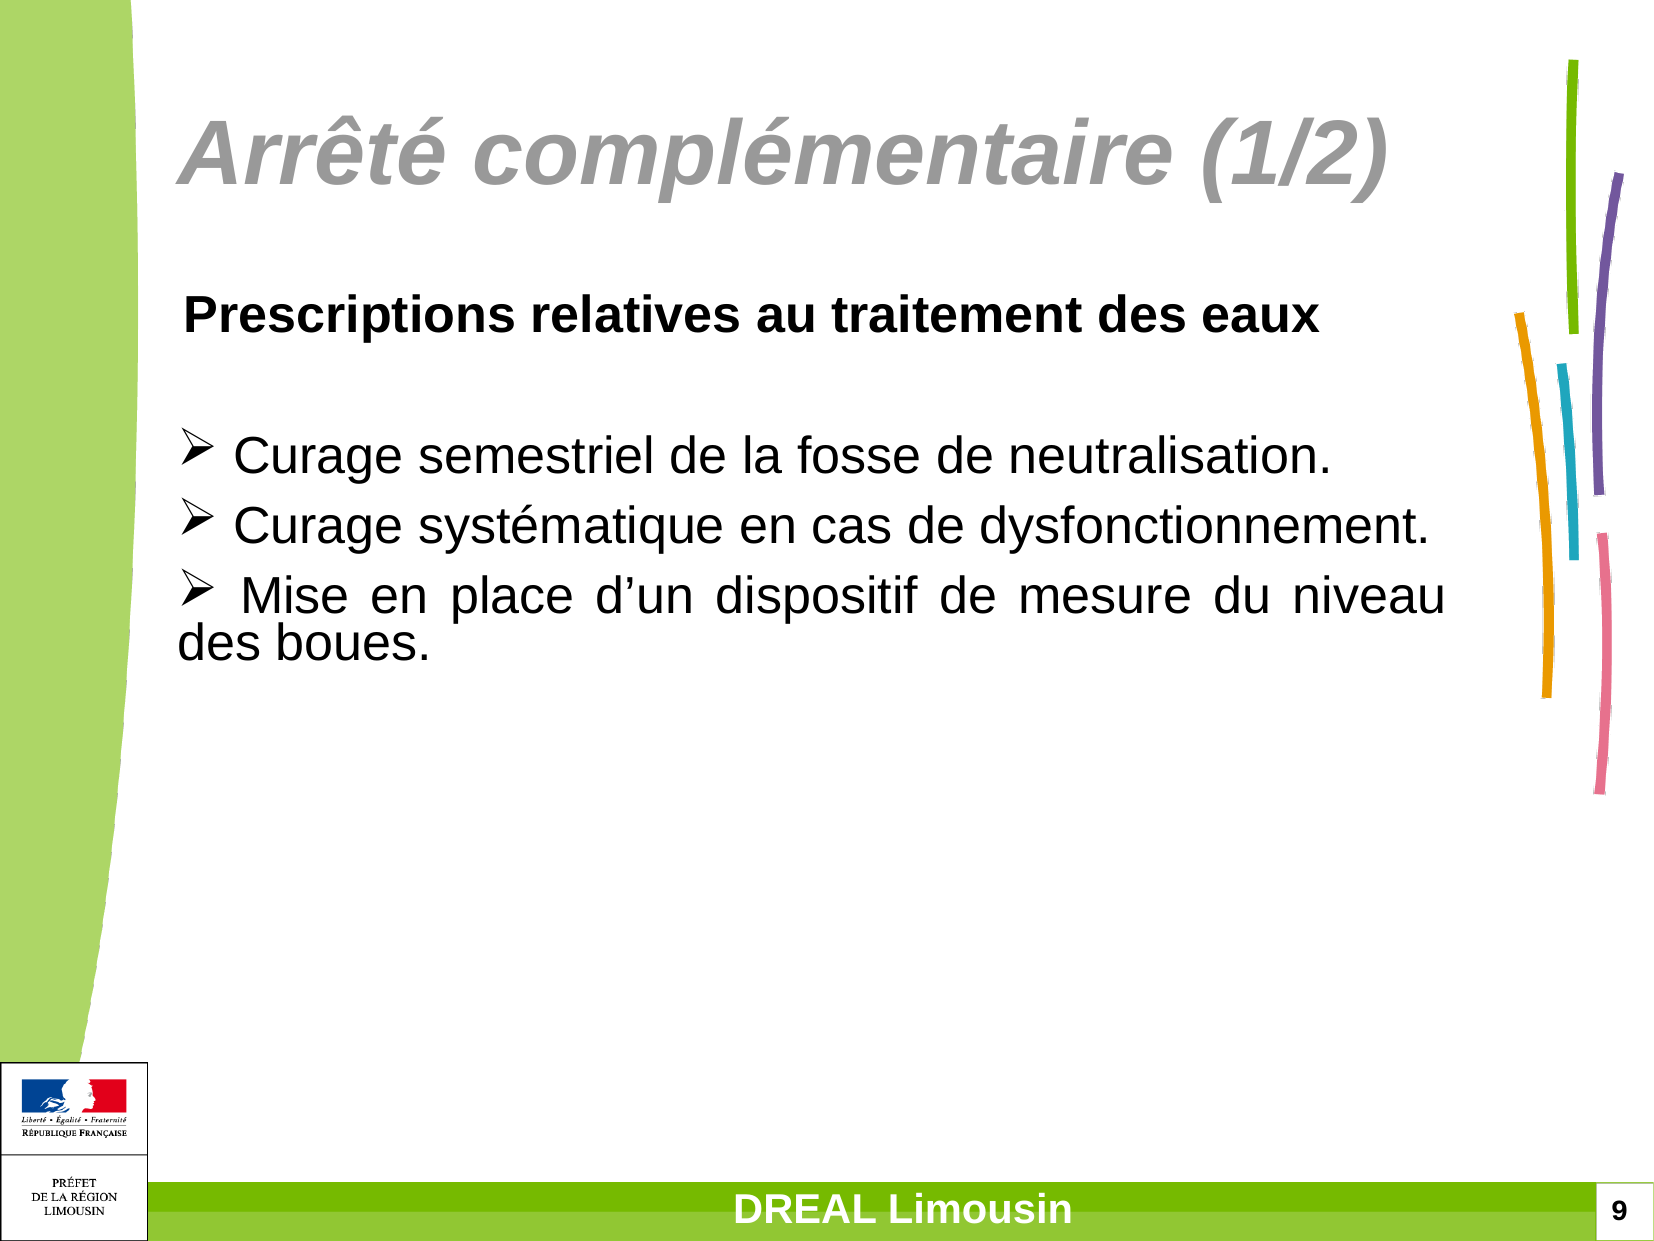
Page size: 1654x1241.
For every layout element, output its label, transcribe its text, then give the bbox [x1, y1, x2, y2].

picture [0, 0, 1654, 1241]
title Arrêté complémentaire (1/2) [177, 59, 1477, 260]
list Prescriptions relatives au traitement des eaux Curage semestriel de la fosse de neutralisation. Curage systématique en cas de dysfonctionnement. Mise en place d’un dispositif de mesure du niveau des boues. [177, 295, 1447, 1241]
